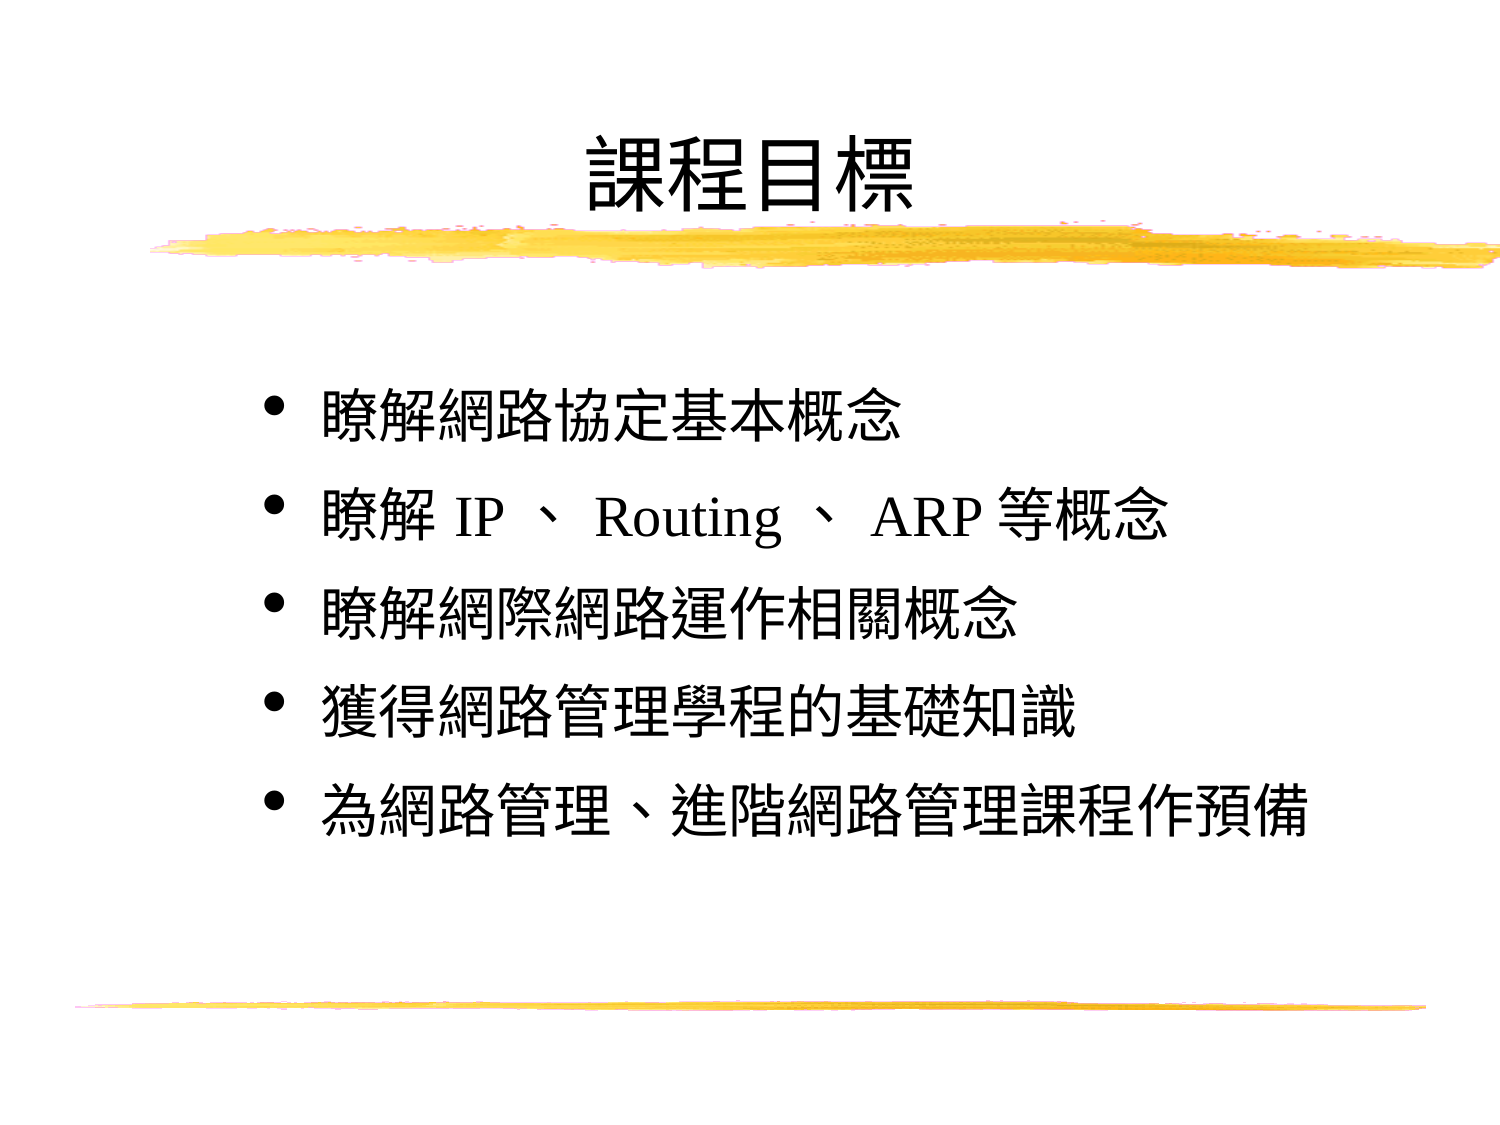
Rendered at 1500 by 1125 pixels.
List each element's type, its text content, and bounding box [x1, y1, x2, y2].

picture [75, 999, 1426, 1013]
list 瞭解網路協定基本概念 瞭解IP、Routing、ARP等概念 瞭解網際網路運作相關概念 獲得網路管理學程的基礎知識 為網路管理、進階網路管理課程作預備 [249, 362, 1363, 888]
picture [150, 215, 1500, 279]
title 課程目標 [112, 49, 1388, 238]
